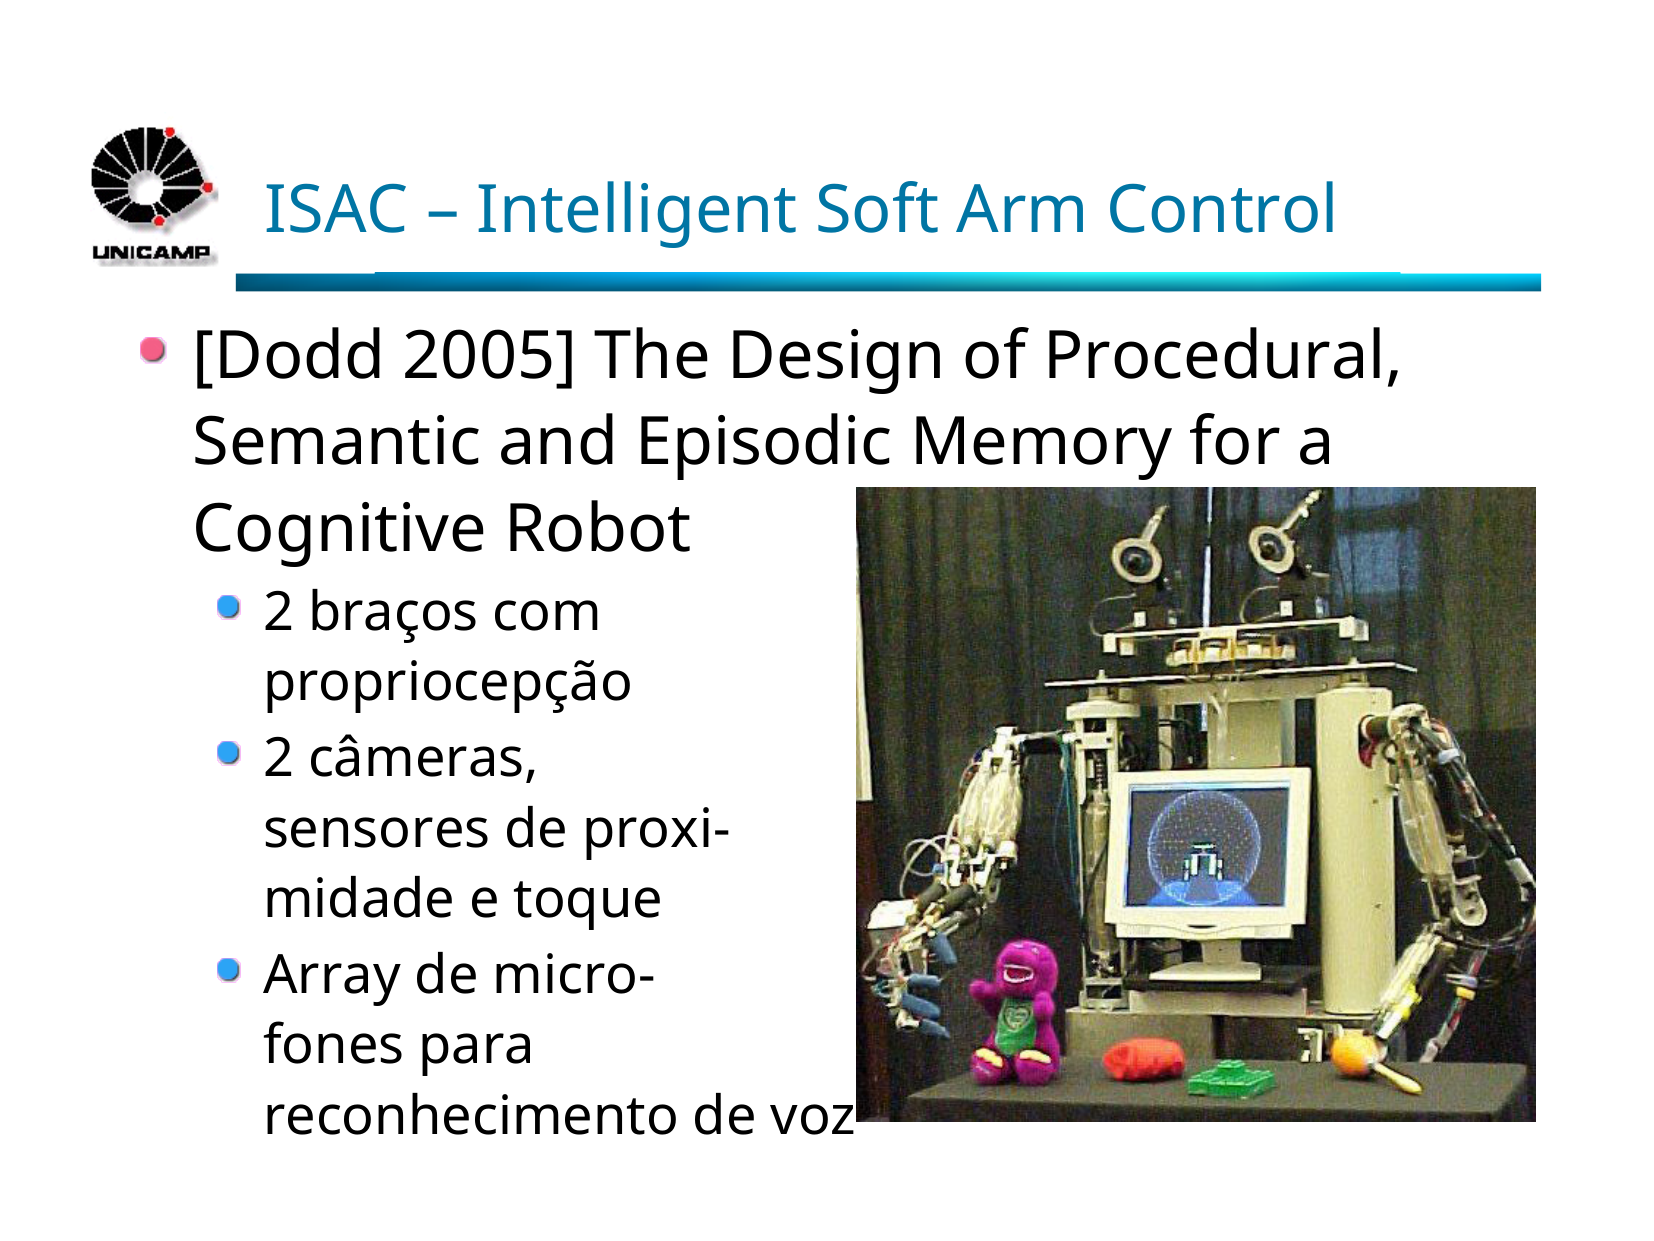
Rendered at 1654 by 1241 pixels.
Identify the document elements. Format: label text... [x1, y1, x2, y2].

picture [856, 487, 1536, 1123]
picture [125, 272, 1654, 295]
title ISAC – Intelligent Soft Arm Control [264, 57, 1534, 250]
list [Dodd 2005] The Design of Procedural, Semantic and Episodic Memory for a Cognitive Robot 2 braços com propriocepção 2 câmeras, sensores de proxi- midade e toque Array de micro- fones para reconhecimento de voz [121, 309, 1534, 1167]
